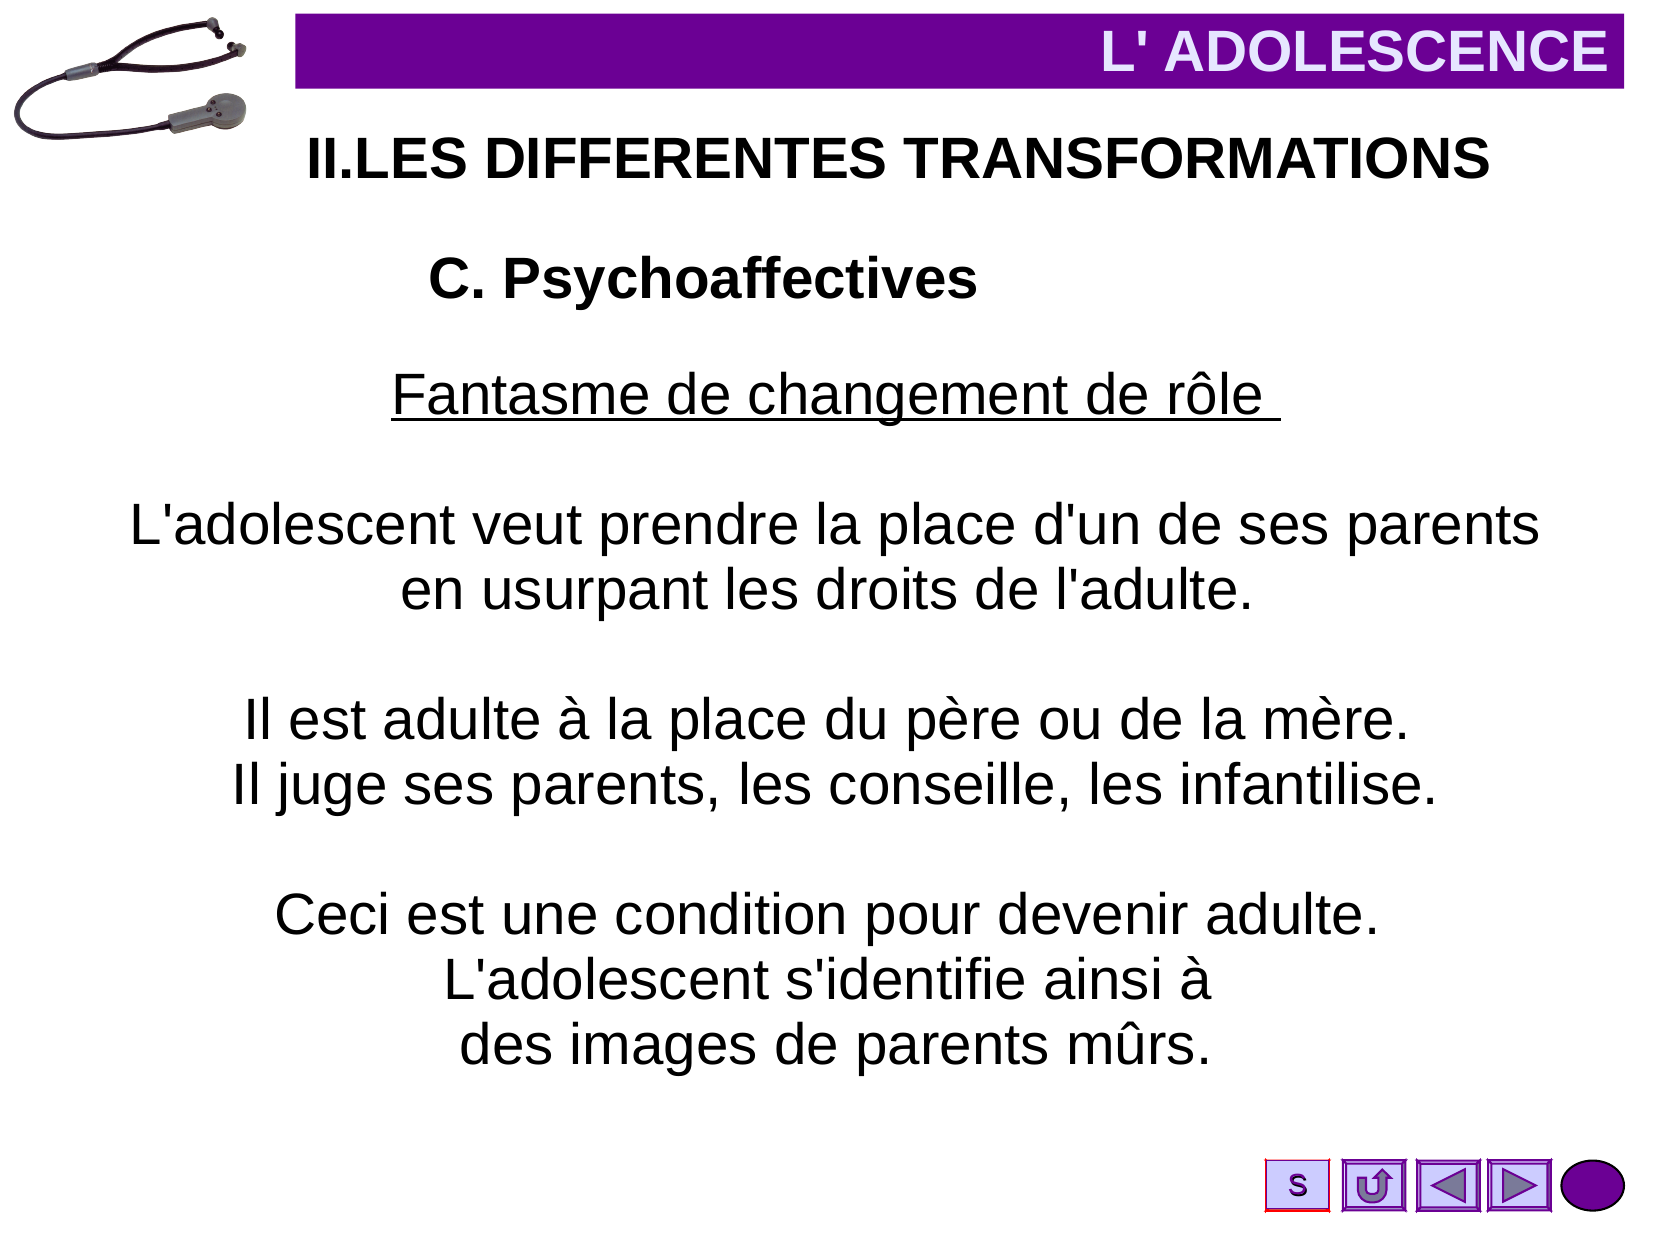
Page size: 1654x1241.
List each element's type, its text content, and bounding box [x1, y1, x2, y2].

text_box Fantasme de changement de rôle L'adolescent veut prendre la place d'un de ses parents en usurpant les droits de l'adulte. Il est adulte à la place du père ou de la mère. Il juge ses parents, les conseille, les infantilise. Ceci est une condition pour devenir adulte. L'adolescent s'identifie ainsi à des images de parents mûrs. [88, 354, 1585, 1124]
text_box [1561, 1160, 1625, 1211]
picture [8, 8, 260, 153]
text_box C. Psychoaffectives [413, 238, 996, 319]
text_box II.LES DIFFERENTES TRANSFORMATIONS [291, 118, 1506, 200]
text_box L' ADOLESCENCE [295, 13, 1625, 89]
